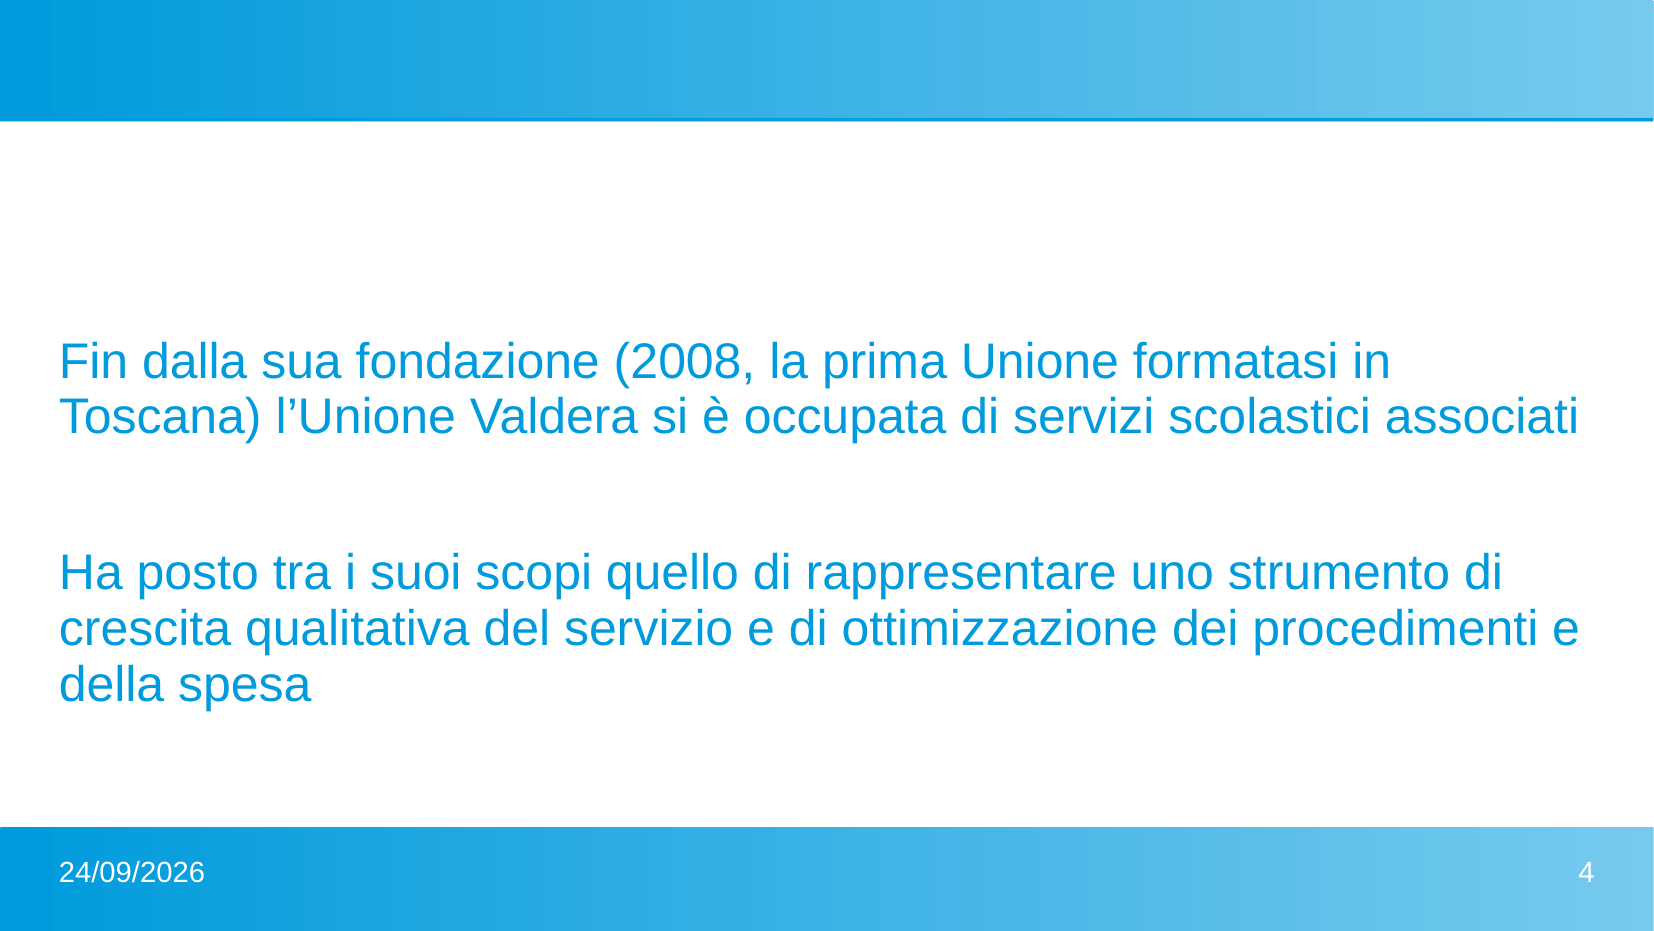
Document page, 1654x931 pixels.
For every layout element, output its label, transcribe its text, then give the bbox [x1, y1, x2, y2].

list Fin dalla sua fondazione (2008, la prima Unione formatasi in Toscana) l’Unione Valdera si è occupata di servizi scolastici associati Ha posto tra i suoi scopi quello di rappresentare uno strumento di crescita qualitativa del servizio e di ottimizzazione dei procedimenti e della spesa [59, 177, 1595, 768]
